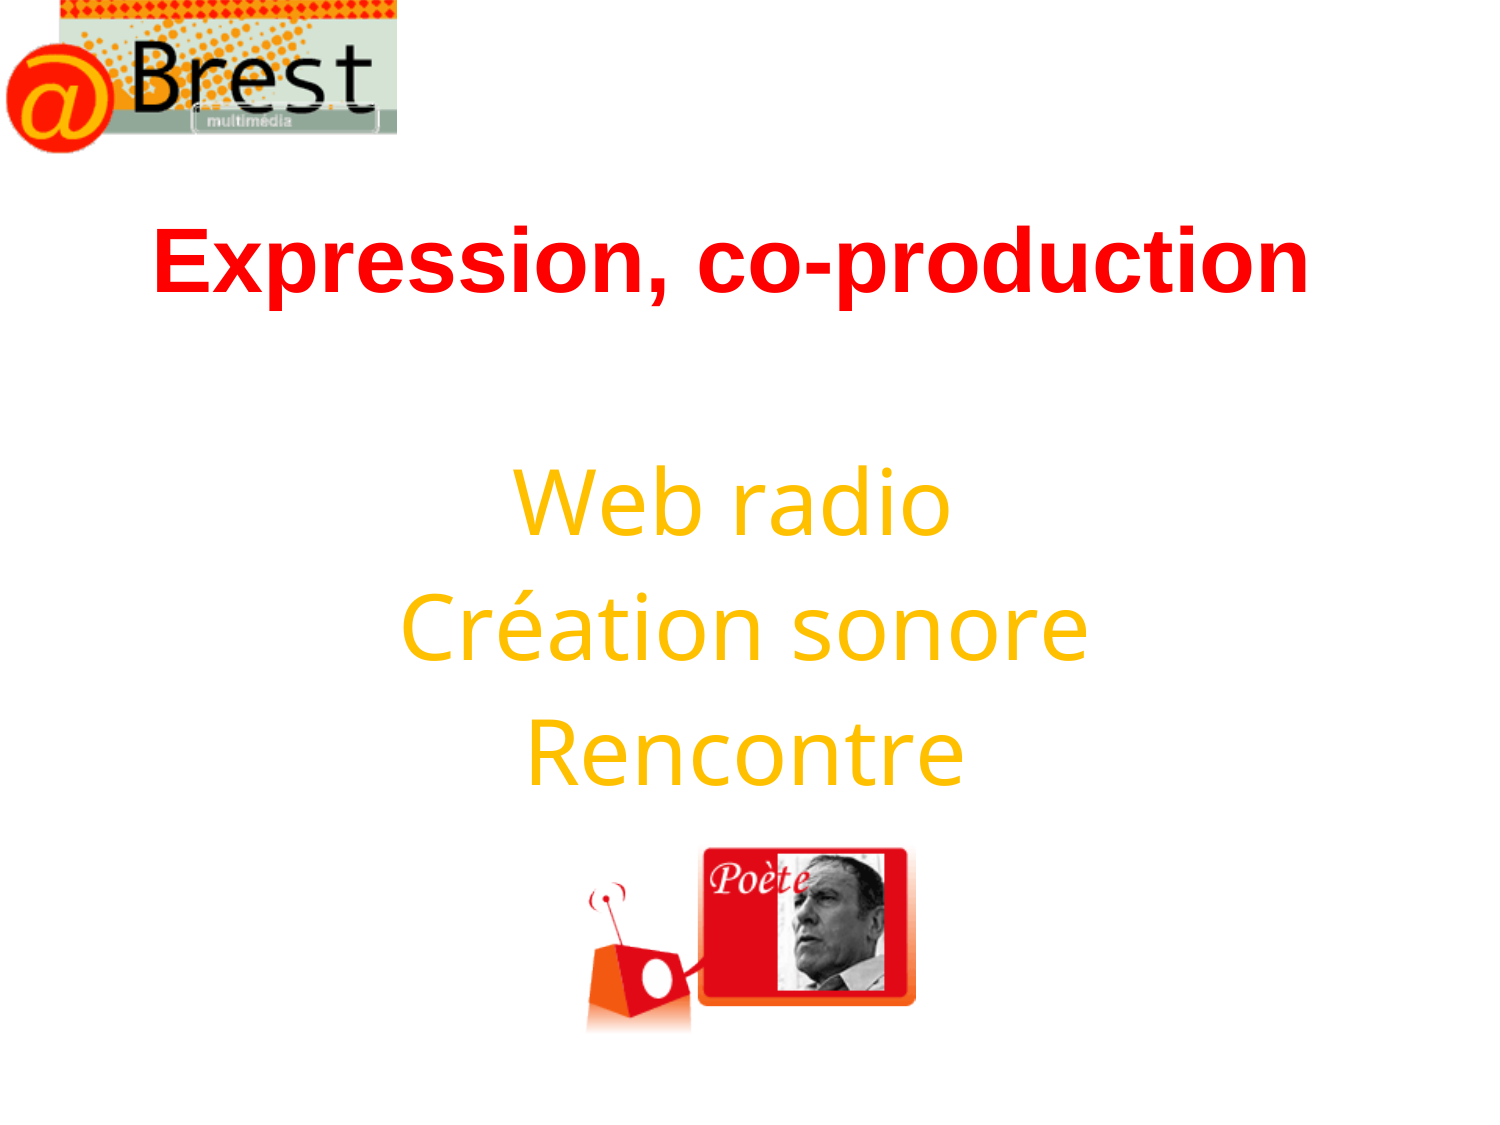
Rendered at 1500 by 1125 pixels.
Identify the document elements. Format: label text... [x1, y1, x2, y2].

title Expression, co-production Web radio Création sonore Rencontre [70, 0, 1421, 805]
picture [585, 843, 916, 1035]
picture [0, 0, 397, 157]
